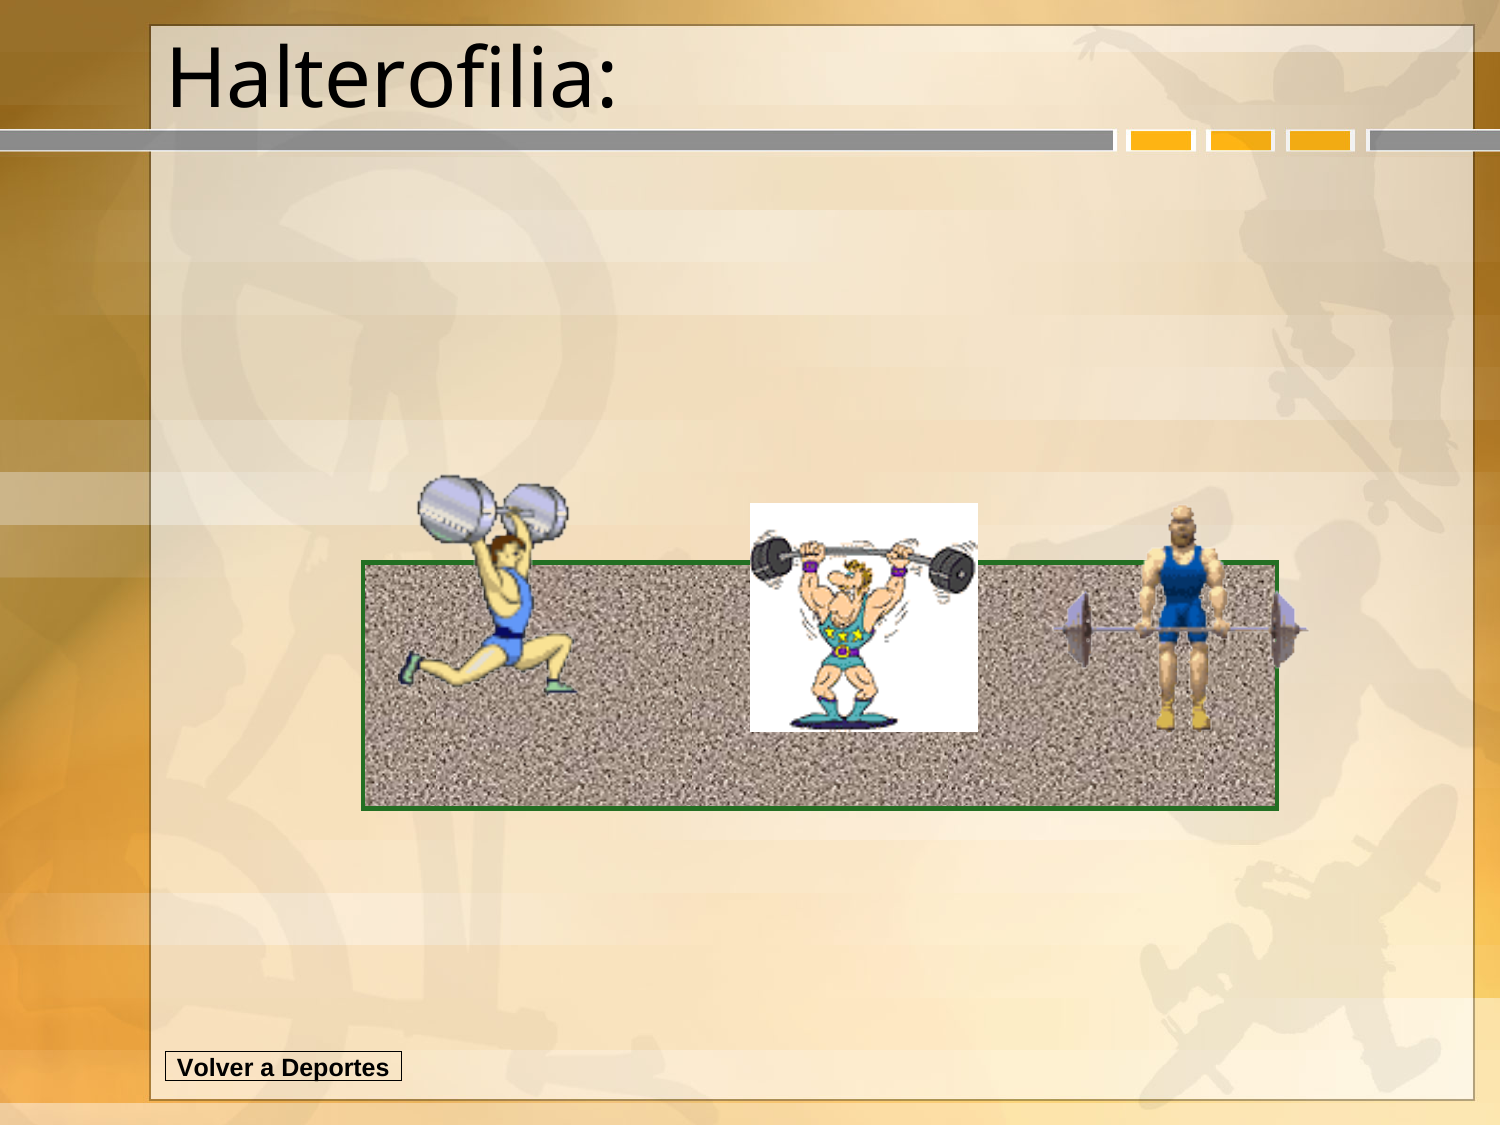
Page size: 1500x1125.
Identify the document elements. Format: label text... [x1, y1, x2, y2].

picture [0, 0, 1500, 1125]
text_box Volver a Deportes [165, 1051, 402, 1081]
title Halterofilia: [149, 0, 1463, 151]
text_box [363, 562, 1278, 809]
